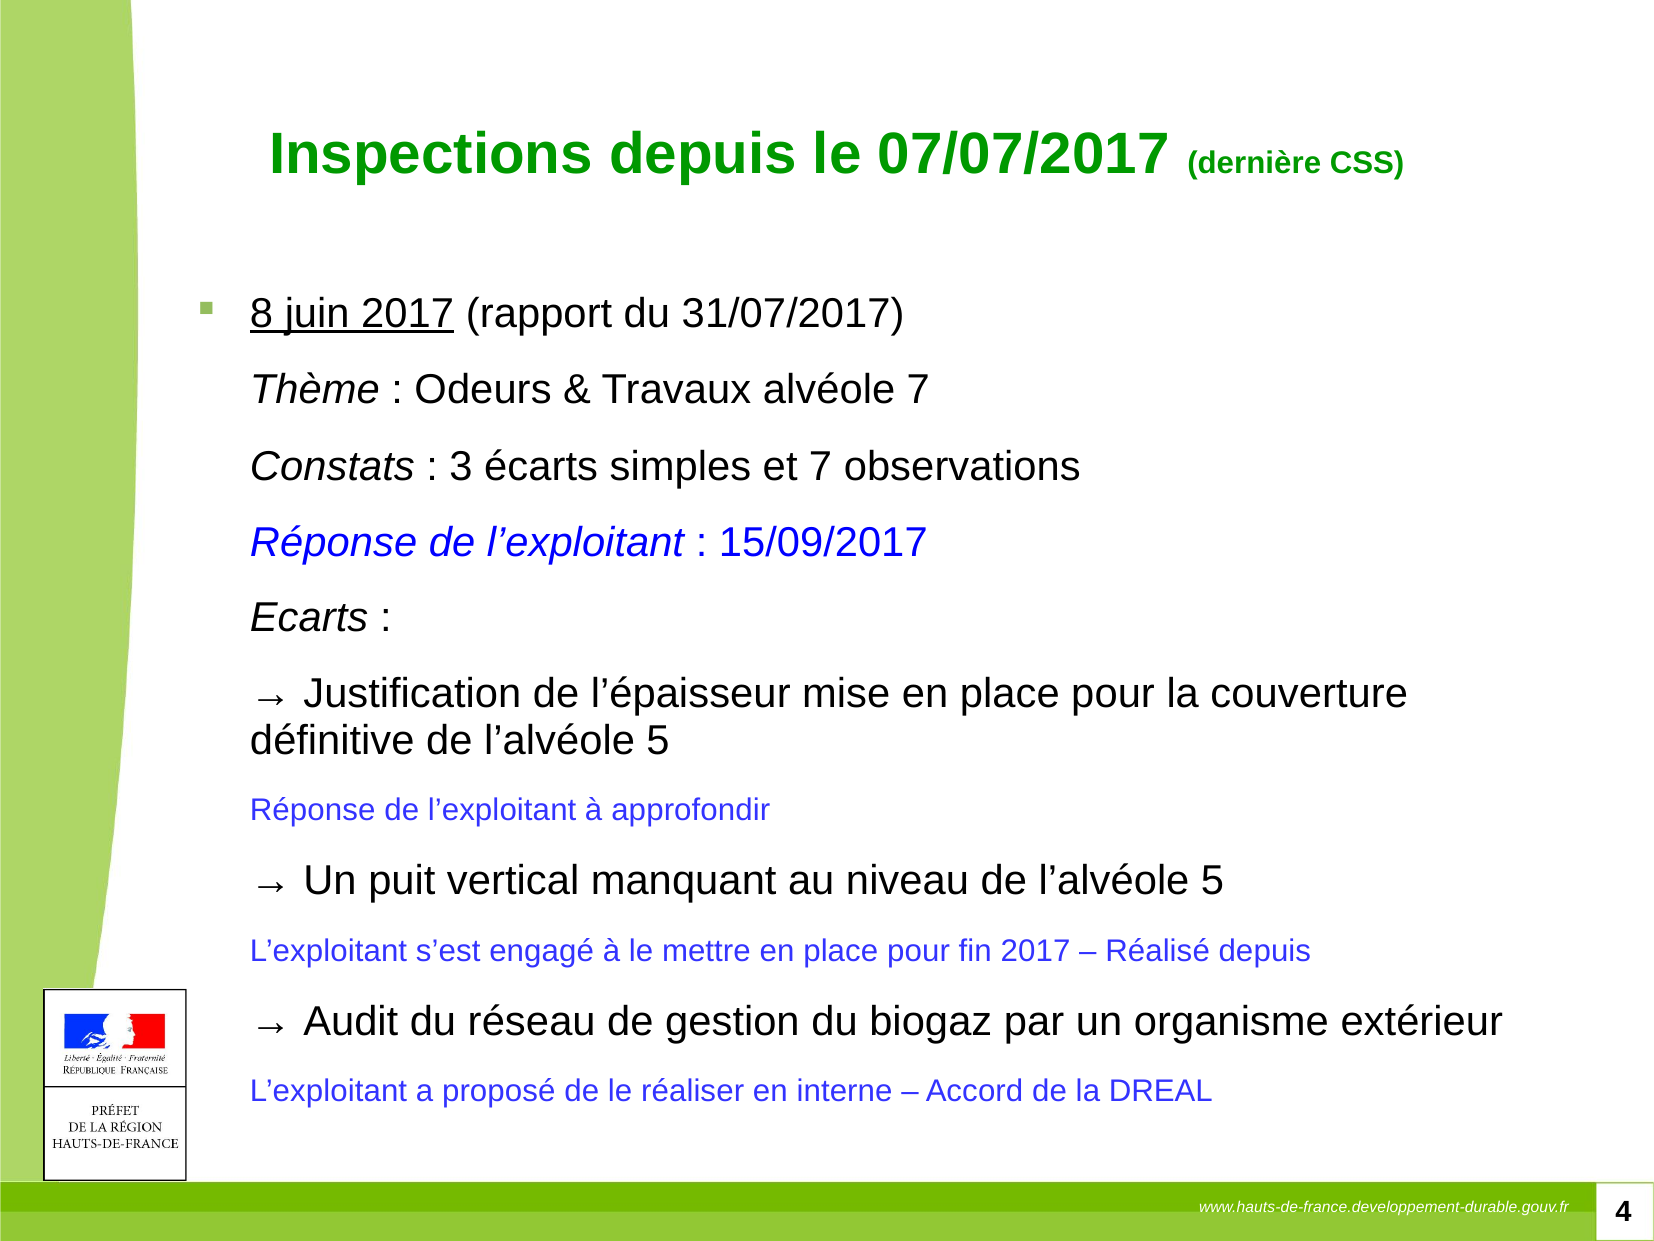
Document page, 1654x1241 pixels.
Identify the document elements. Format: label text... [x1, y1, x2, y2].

title Inspections depuis le 07/07/2017 (dernière CSS) [82, 49, 1571, 257]
list 8 juin 2017 (rapport du 31/07/2017) Thème : Odeurs & Travaux alvéole 7 Constats : 3 écarts simples et 7 observations Réponse de l’exploitant : 15/09/2017 Ecarts : → Justification de l’épaisseur mise en place pour la couverture définitive de l’alvéole 5 Réponse de l’exploitant à approfondir → Un puit vertical manquant au niveau de l’alvéole 5 L’exploitant s’est engagé à le mettre en place pour fin 2017 – Réalisé depuis → Audit du réseau de gestion du biogaz par un organisme extérieur L’exploitant a proposé de le réaliser en interne – Accord de la DREAL [179, 290, 1509, 1111]
picture [0, 0, 1654, 1241]
